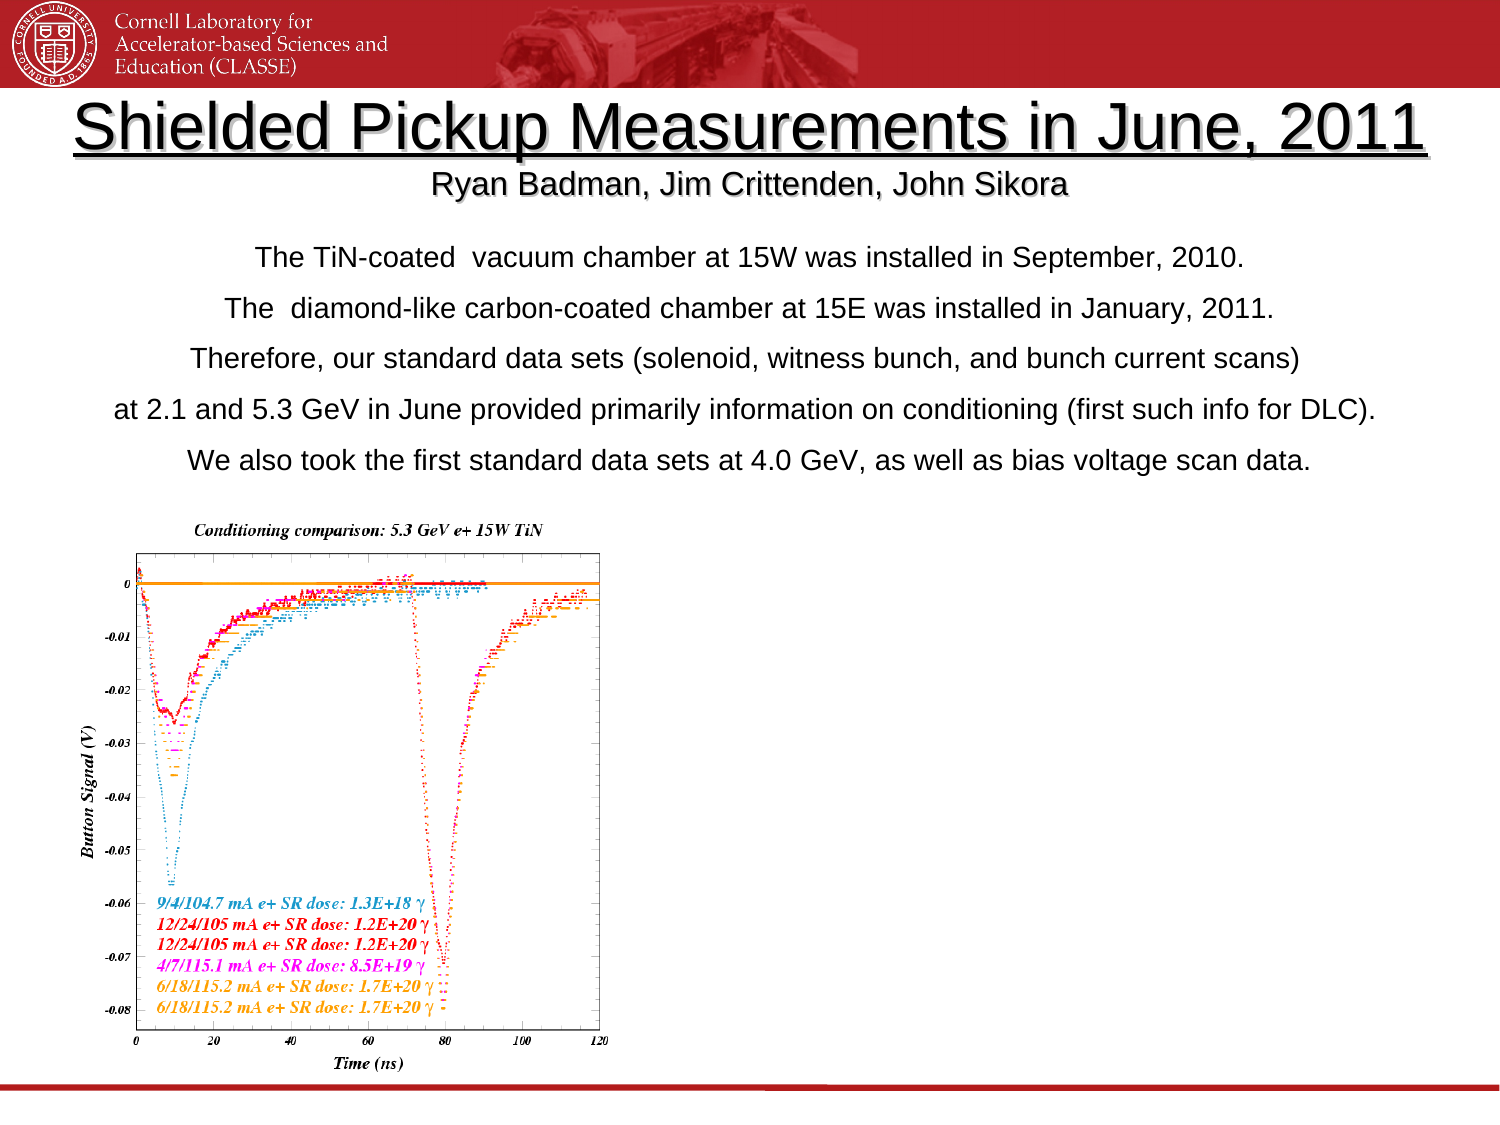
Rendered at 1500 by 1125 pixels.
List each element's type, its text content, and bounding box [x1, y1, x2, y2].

picture [0, 0, 1065, 88]
picture [75, 520, 616, 1080]
text_box Shielded Pickup Measurements in June, 2011 Ryan Badman, Jim Crittenden, John Sikora [0, 90, 1500, 196]
text_box The TiN-coated vacuum chamber at 15W was installed in September, 2010. The diamond-like carbon-coated chamber at 15E was installed in January, 2011. Therefore, our standard data sets (solenoid, witness bunch, and bunch current scans) at 2.1 and 5.3 GeV in June provided primarily information on conditioning (first such info for DLC). We also took the first standard data sets at 4.0 GeV, as well as bias voltage scan data. [0, 240, 1500, 476]
